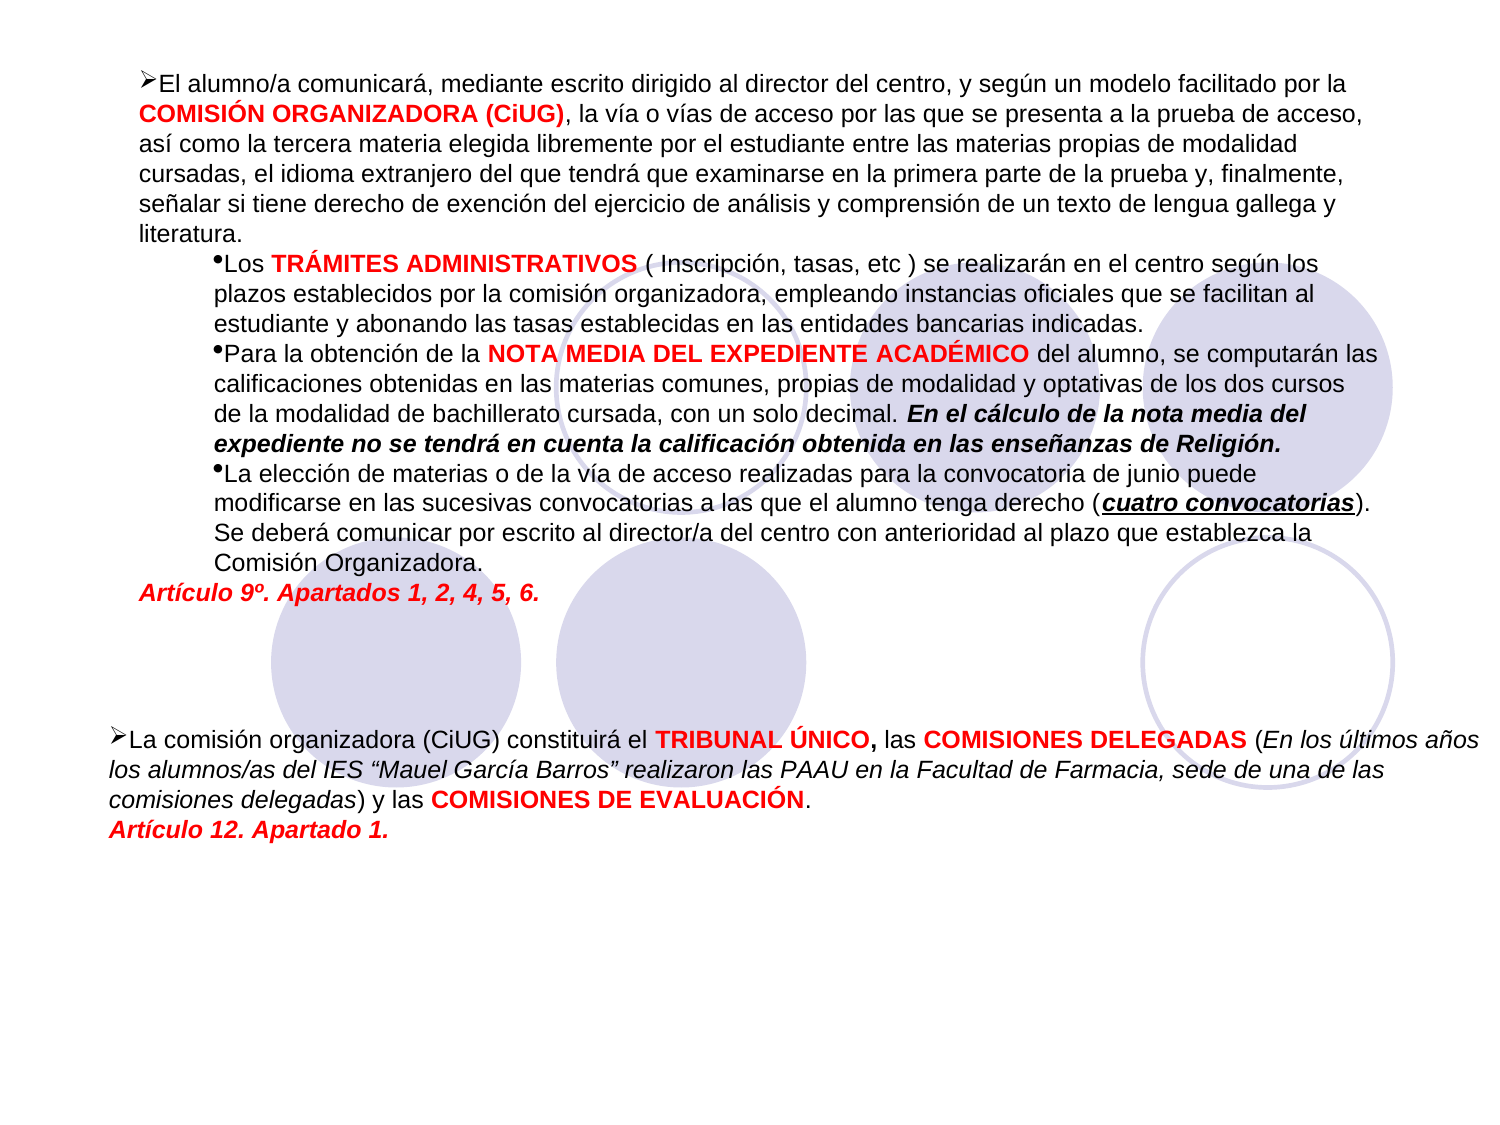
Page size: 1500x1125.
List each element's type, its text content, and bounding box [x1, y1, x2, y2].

text_box La comisión organizadora (CiUG) constituirá el TRIBUNAL ÚNICO, las COMISIONES DELEGADAS (En los últimos años los alumnos/as del IES “Mauel García Barros” realizaron las PAAU en la Facultad de Farmacia, sede de una de las comisiones delegadas) y las COMISIONES DE EVALUACIÓN. Artículo 12. Apartado 1. [94, 715, 1500, 852]
text_box El alumno/a comunicará, mediante escrito dirigido al director del centro, y según un modelo facilitado por la COMISIÓN ORGANIZADORA (CiUG), la vía o vías de acceso por las que se presenta a la prueba de acceso, así como la tercera materia elegida libremente por el estudiante entre las materias propias de modalidad cursadas, el idioma extranjero del que tendrá que examinarse en la primera parte de la prueba y, finalmente, señalar si tiene derecho de exención del ejercicio de análisis y comprensión de un texto de lengua gallega y literatura. Los TRÁMITES ADMINISTRATIVOS ( Inscripción, tasas, etc ) se realizarán en el centro según los plazos establecidos por la comisión organizadora, empleando instancias oficiales que se facilitan al estudiante y abonando las tasas establecidas en las entidades bancarias indicadas. Para la obtención de la NOTA MEDIA DEL EXPEDIENTE ACADÉMICO del alumno, se computarán las calificaciones obtenidas en las materias comunes, propias de modalidad y optativas de los dos cursos de la modalidad de bachillerato cursada, con un solo decimal. En el cálculo de la nota media del expediente no se tendrá en cuenta la calificación obtenida en las enseñanzas de Religión. La elección de materias o de la vía de acceso realizadas para la convocatoria de junio puede modificarse en las sucesivas convocatorias a las que el alumno tenga derecho (cuatro convocatorias). Se deberá comunicar por escrito al director/a del centro con anterioridad al plazo que establezca la Comisión Organizadora. Artículo 9º. Apartados 1, 2, 4, 5, 6. [123, 60, 1395, 615]
